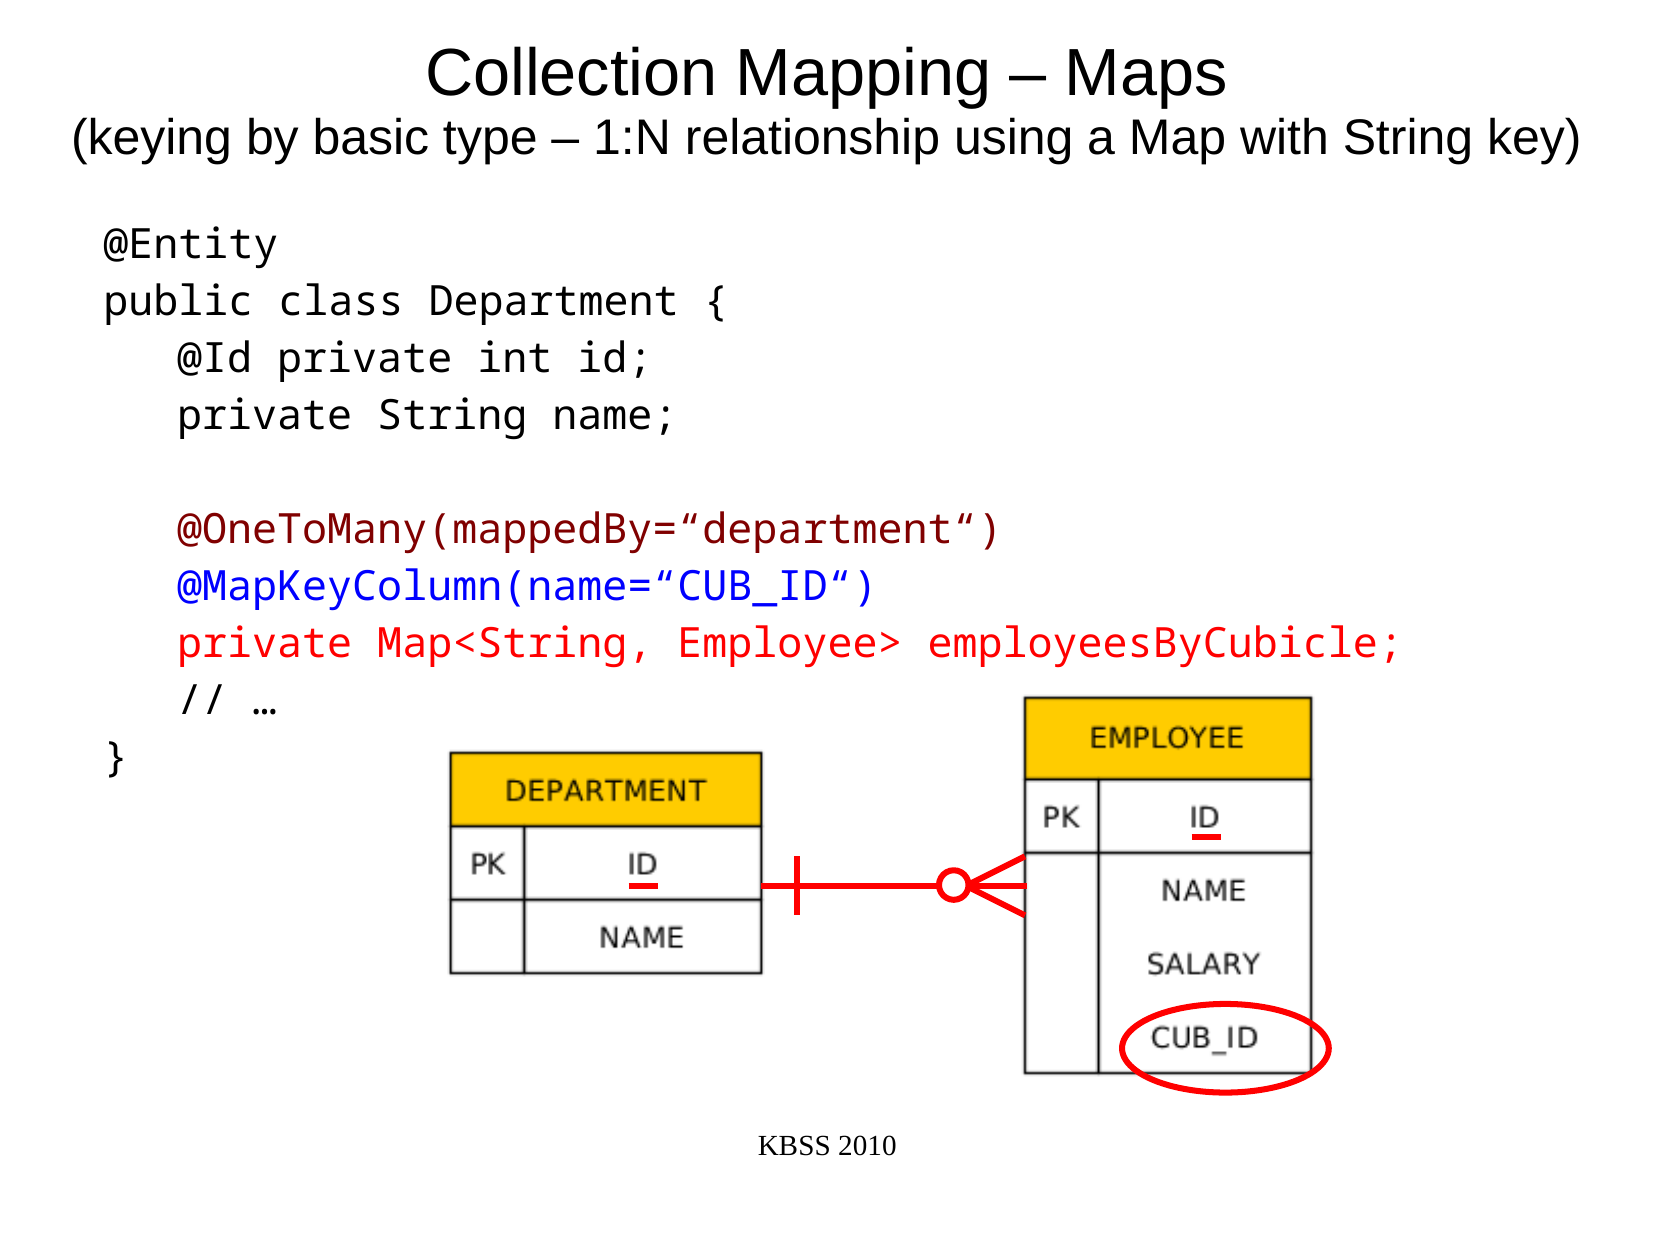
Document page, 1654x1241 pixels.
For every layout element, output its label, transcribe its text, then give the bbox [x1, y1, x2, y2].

title Collection Mapping – Maps (keying by basic type – 1:N relationship using a Map with String key) [0, 3, 1654, 196]
picture [1267, 1062, 1329, 1093]
picture [1126, 1007, 1325, 1089]
picture [442, 681, 1329, 1093]
text_box [938, 870, 969, 900]
text_box @Entity public class Department { @Id private int id; private String name; @OneToMany(mappedBy=“department“) @MapKeyColumn(name=“CUB_ID“) private Map<String, Employee> employeesByCubicle; // … } [88, 206, 1430, 707]
